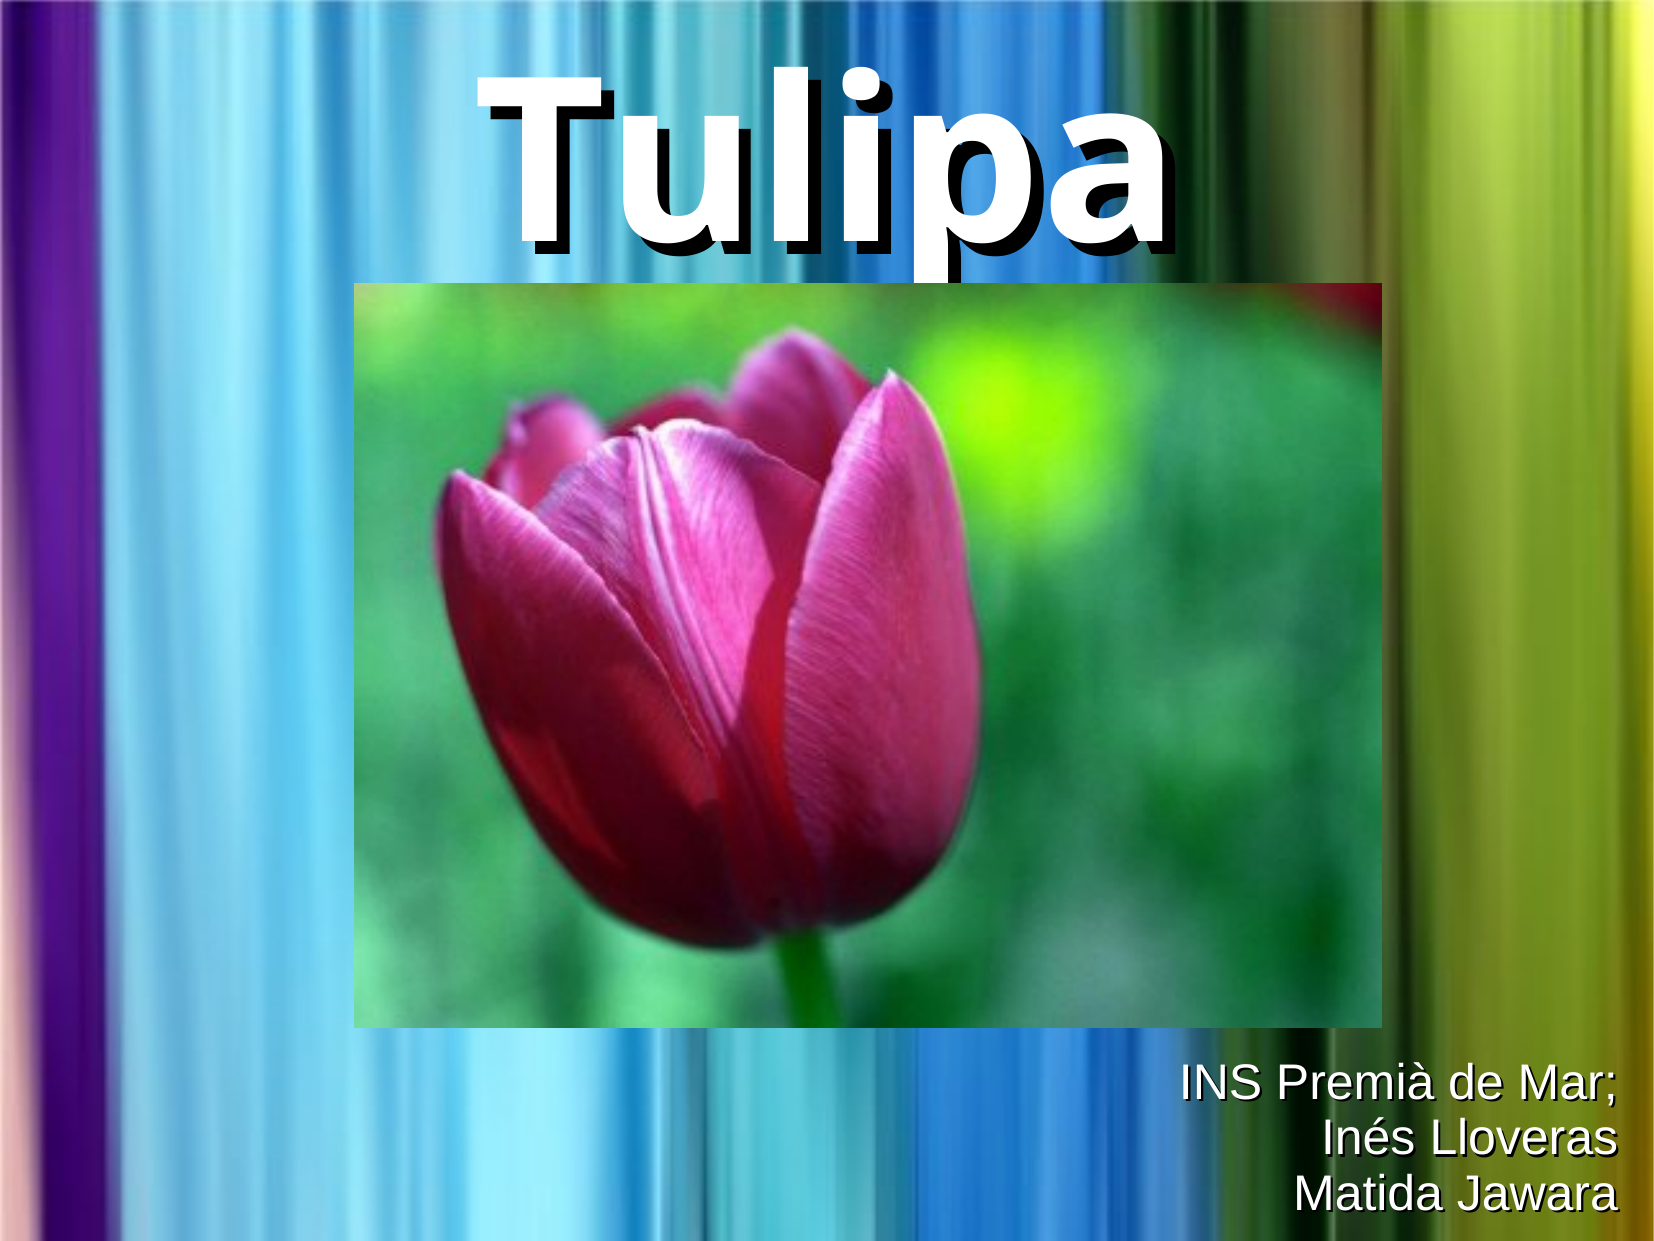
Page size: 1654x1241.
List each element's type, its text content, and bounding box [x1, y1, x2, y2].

title Tulipa [82, 2, 1571, 304]
picture [0, 0, 1654, 1241]
subtitle INS Premià de Mar; Inés Lloveras Matida Jawara [968, 1020, 1619, 1241]
